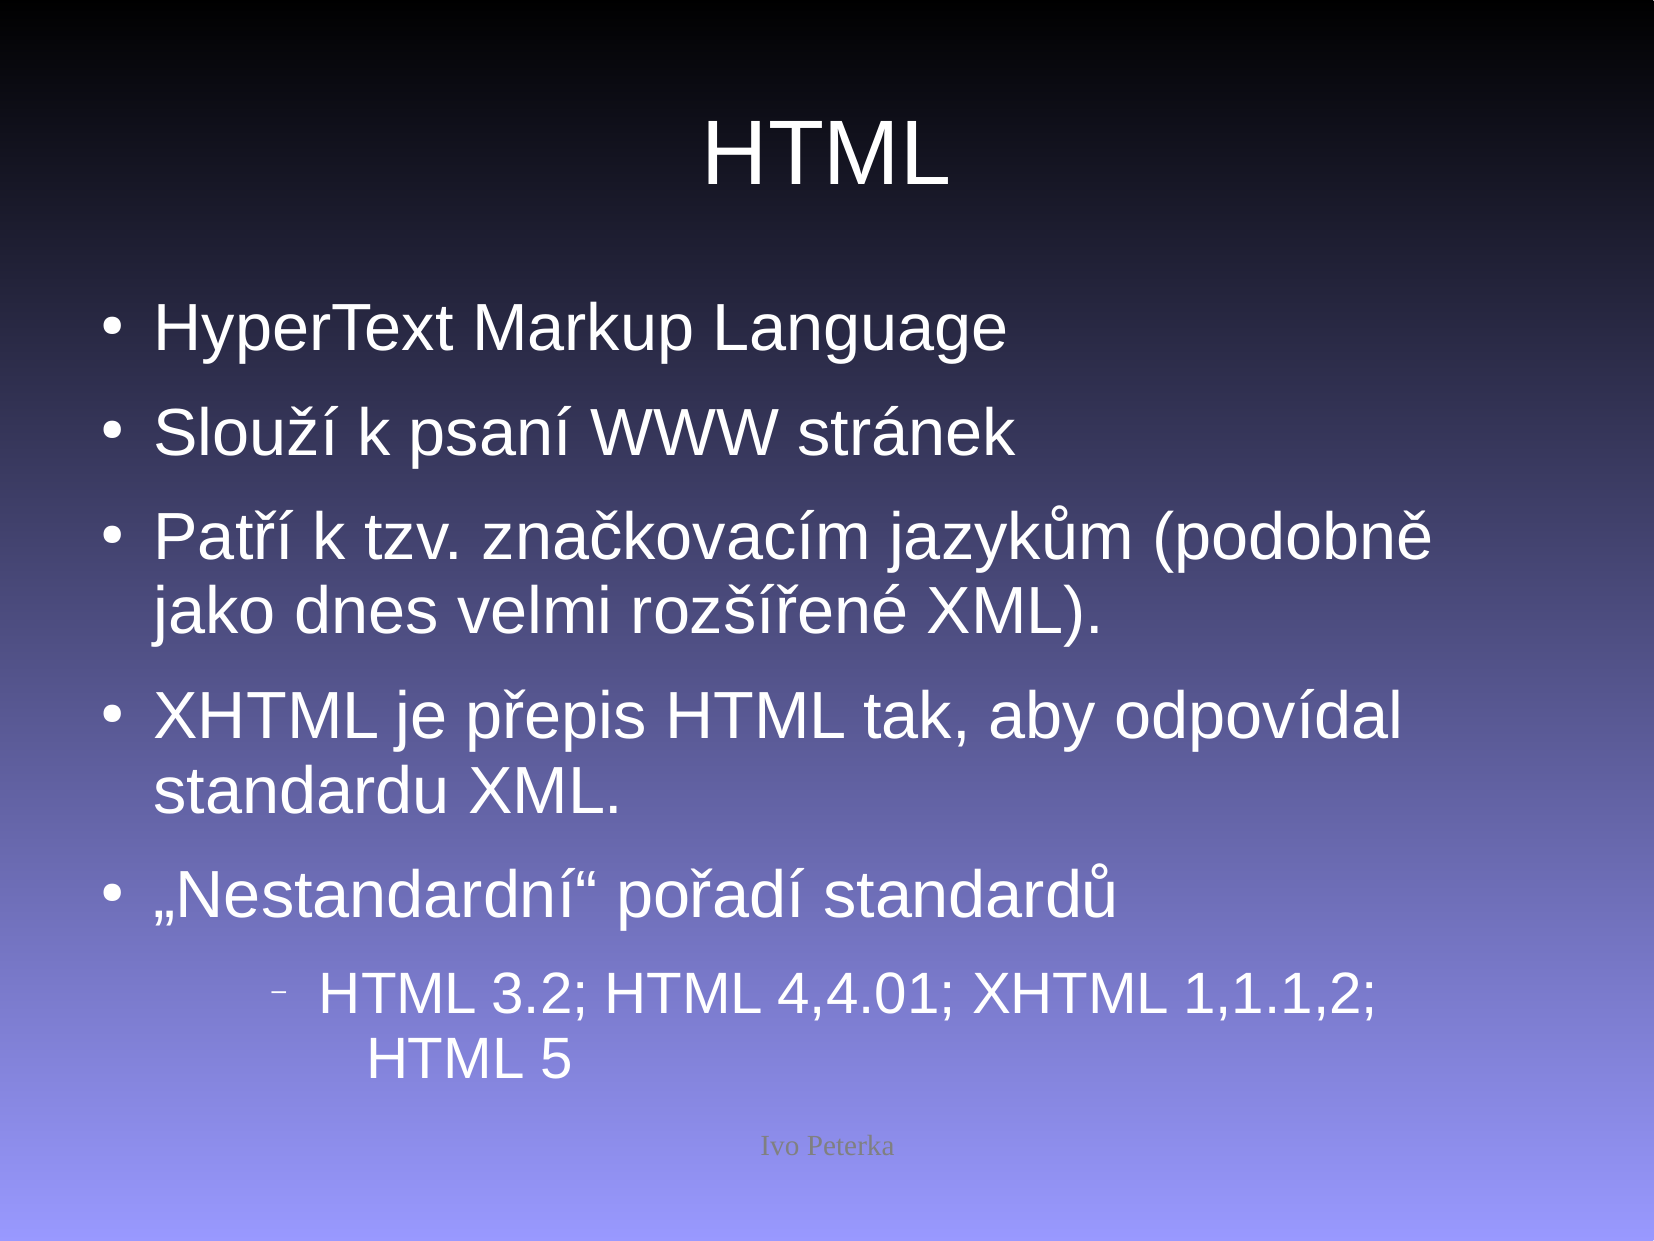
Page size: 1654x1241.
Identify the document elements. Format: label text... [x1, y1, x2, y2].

title HTML [82, 49, 1571, 257]
list HyperText Markup Language Slouží k psaní WWW stránek Patří k tzv. značkovacím jazykům (podobně jako dnes velmi rozšířené XML). XHTML je přepis HTML tak, aby odpovídal standardu XML. „Nestandardní“ pořadí standardů HTML 3.2; HTML 4,4.01; XHTML 1,1.1,2; HTML 5 [82, 290, 1571, 1109]
